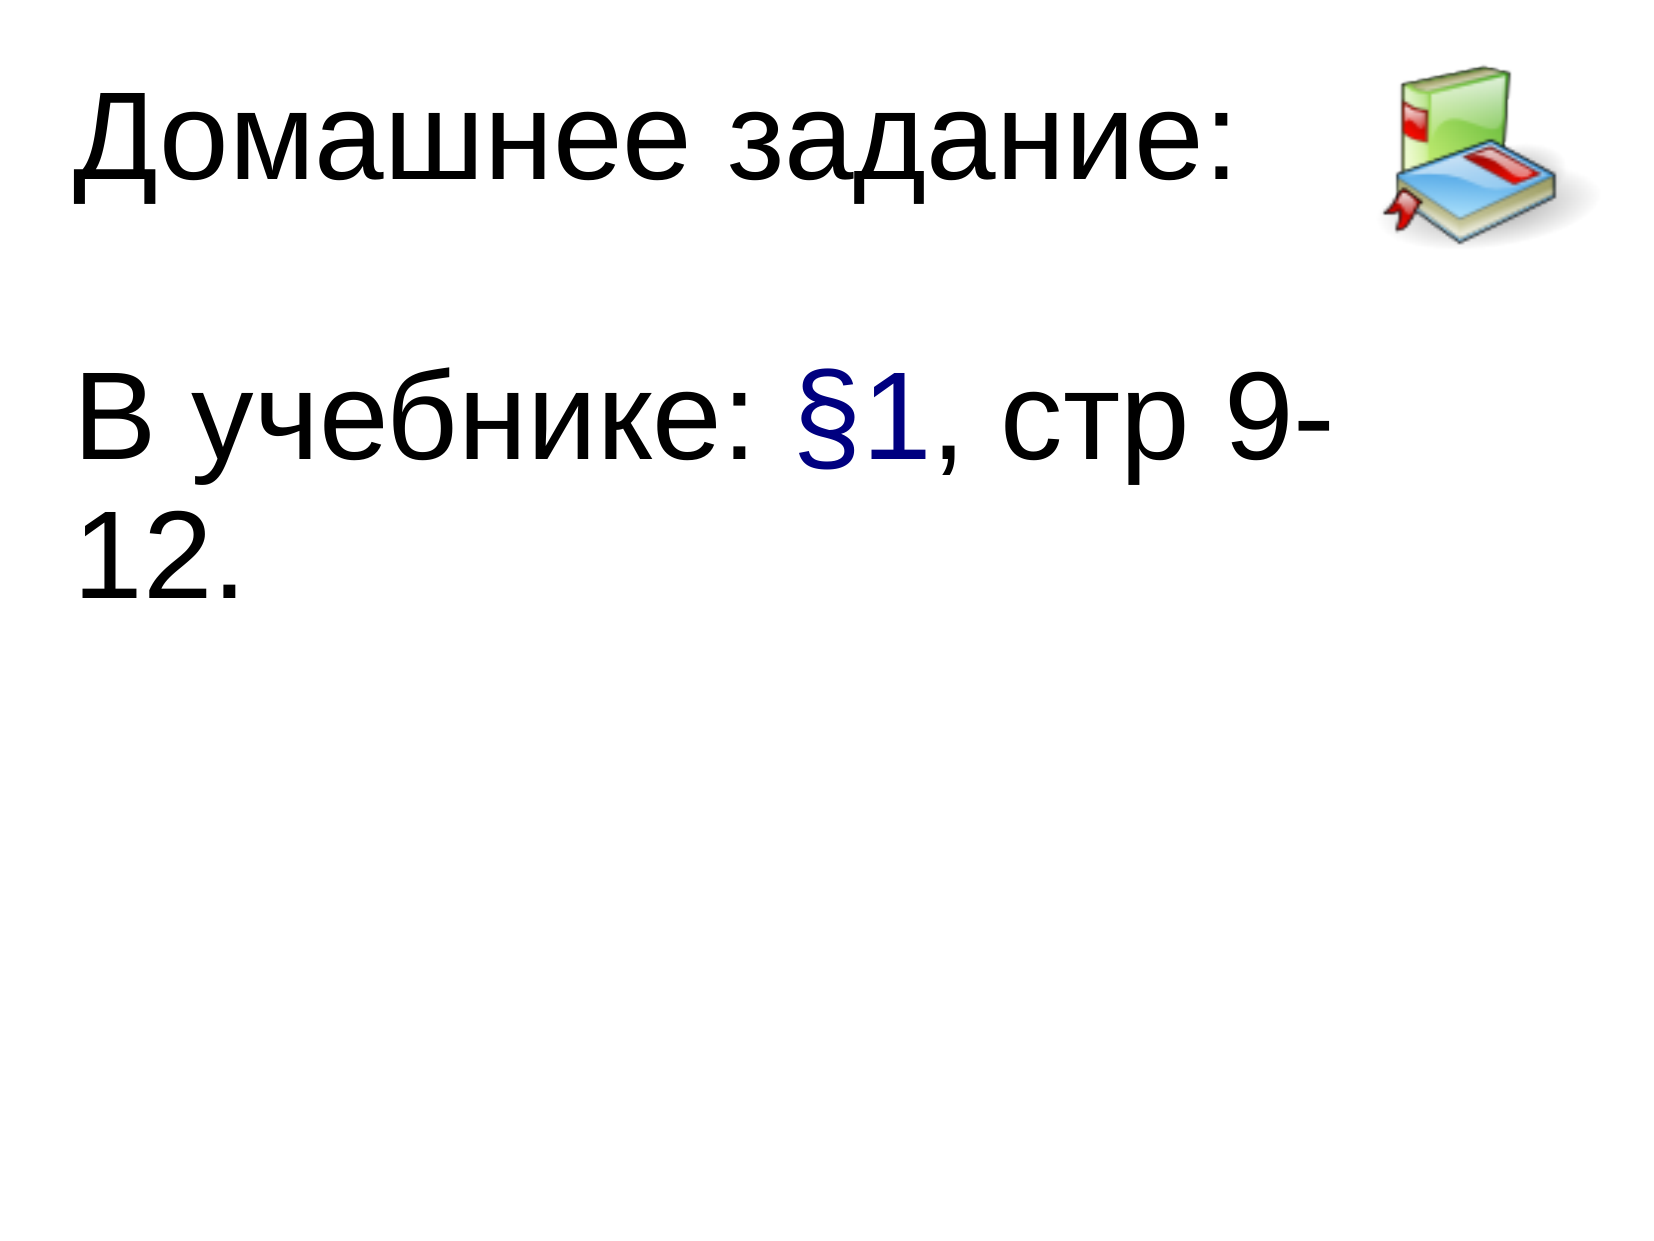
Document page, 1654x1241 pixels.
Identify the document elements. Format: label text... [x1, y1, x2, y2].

text_box Домашнее задание: В учебнике: §1, стр 9-12. [59, 59, 1388, 634]
picture [1370, 52, 1607, 266]
